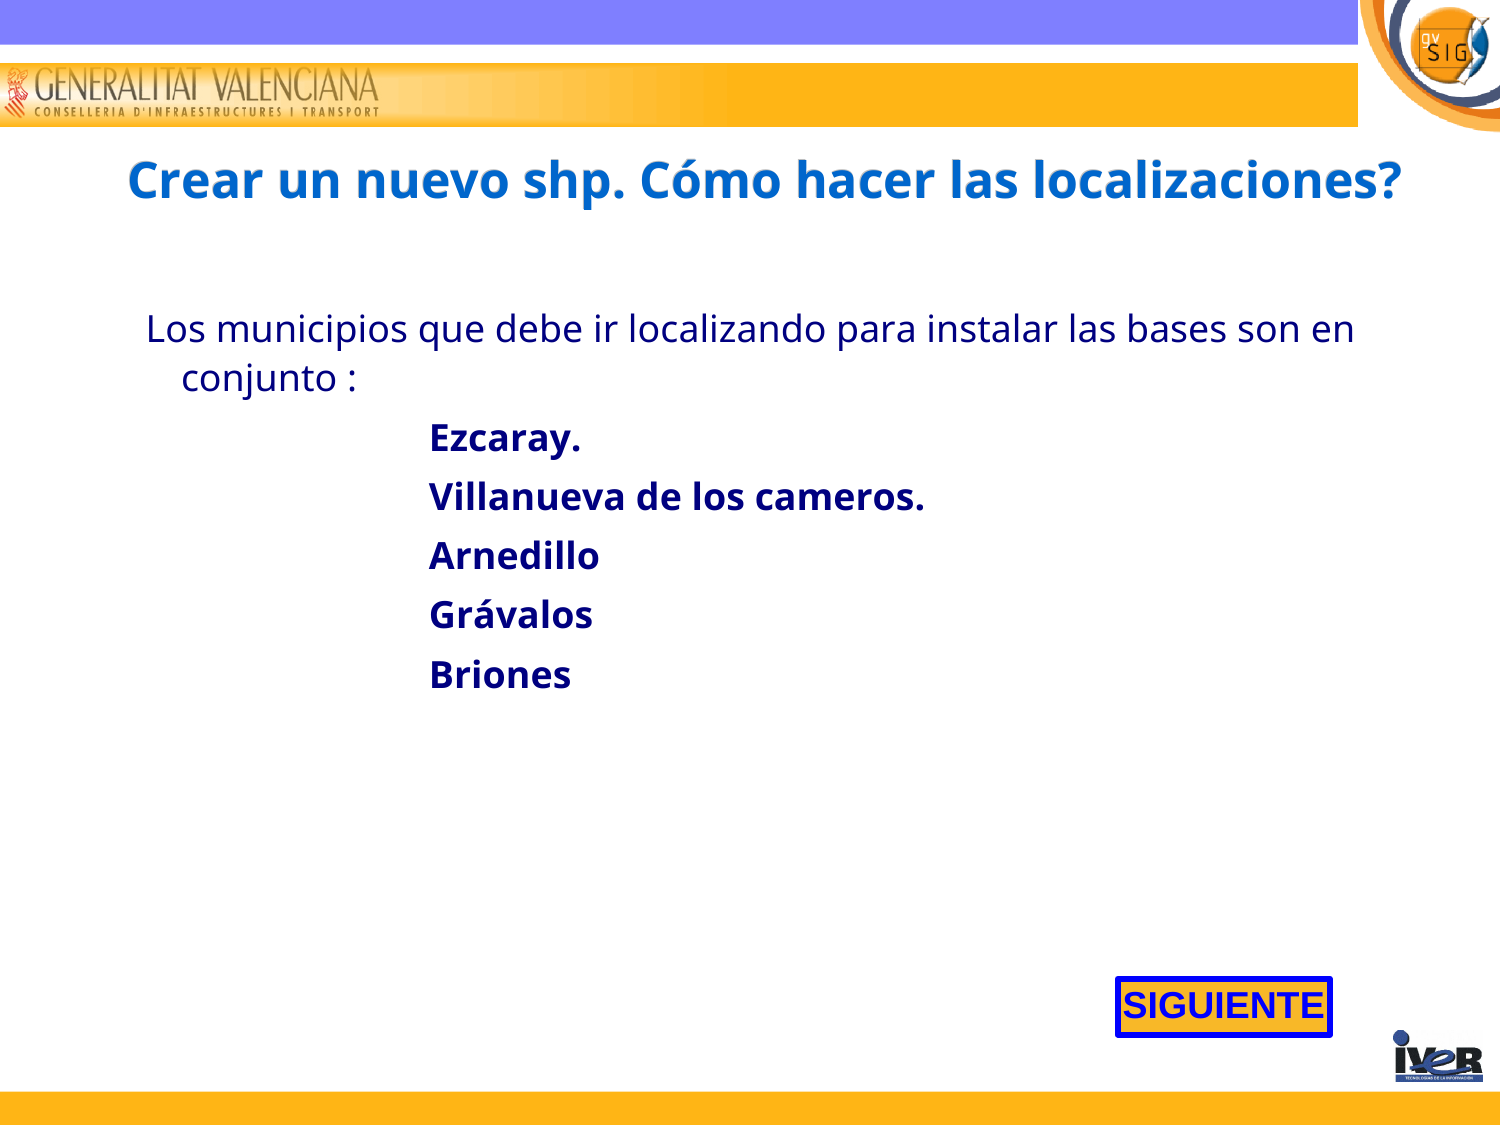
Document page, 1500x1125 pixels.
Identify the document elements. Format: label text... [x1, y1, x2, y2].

title Crear un nuevo shp. Cómo hacer las localizaciones? [124, 77, 1406, 279]
text_box SIGUIENTE [1117, 978, 1330, 1035]
list Los municipios que debe ir localizando para instalar las bases son en conjunto : Ezcaray. Villanueva de los cameros. Arnedillo Grávalos Briones [110, 235, 1391, 1100]
picture [1393, 1030, 1483, 1082]
picture [1358, 0, 1500, 133]
